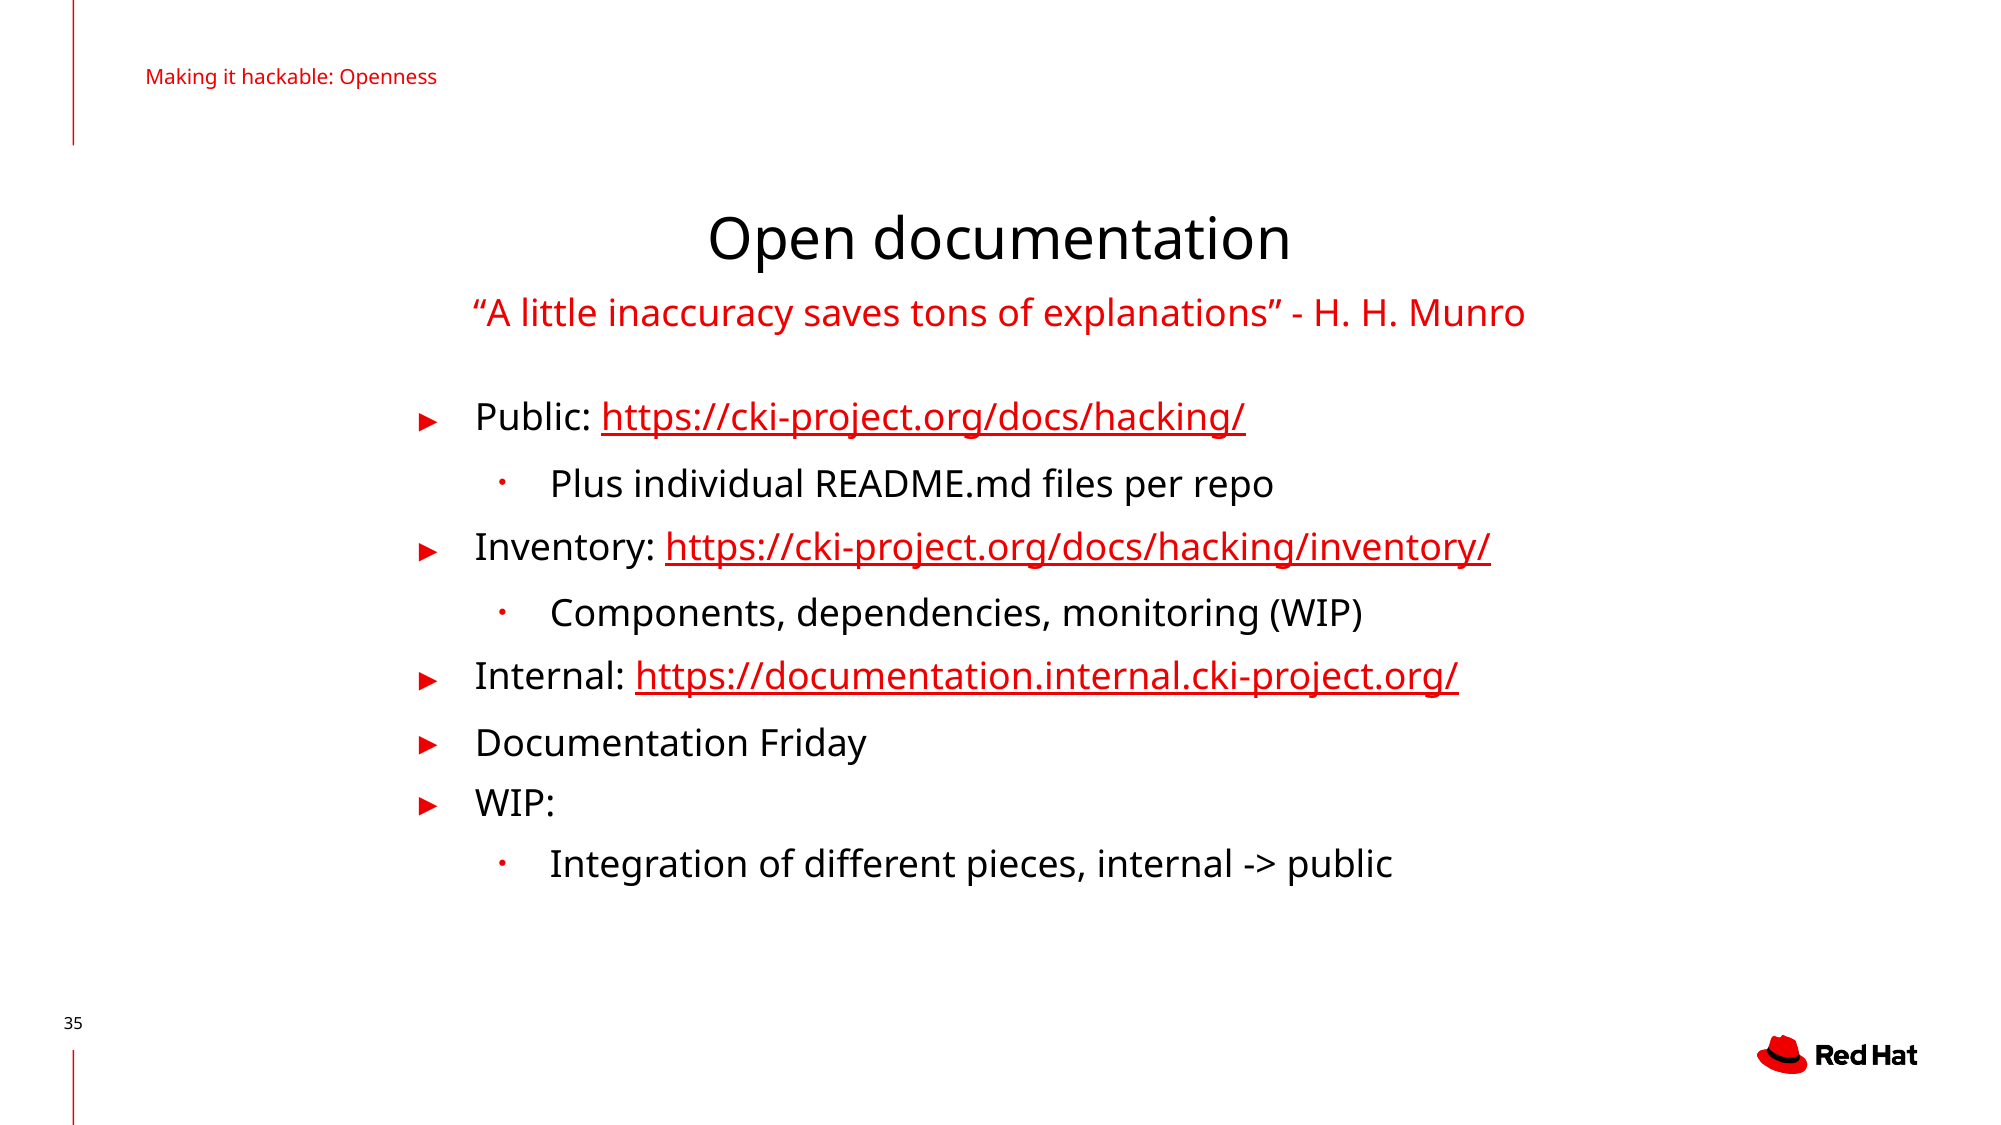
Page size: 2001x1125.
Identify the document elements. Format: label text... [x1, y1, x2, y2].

subtitle “A little inaccuracy saves tons of explanations” - H. H. Munro [145, 271, 1855, 320]
picture [1757, 1035, 1918, 1074]
slide_number <number> [13, 1012, 134, 1036]
title Open documentation [145, 180, 1855, 271]
list Public: https://cki-project.org/docs/hacking/ Plus individual README.md files per repo Inventory: https://cki-project.org/docs/hacking/inventory/ Components, dependencies, monitoring (WIP) Internal: https://documentation.internal.cki-project.org/ Documentation Friday WIP: Integration of different pieces, internal -> public [399, 375, 1600, 975]
subtitle Making it hackable: Openness [73, 9, 919, 143]
